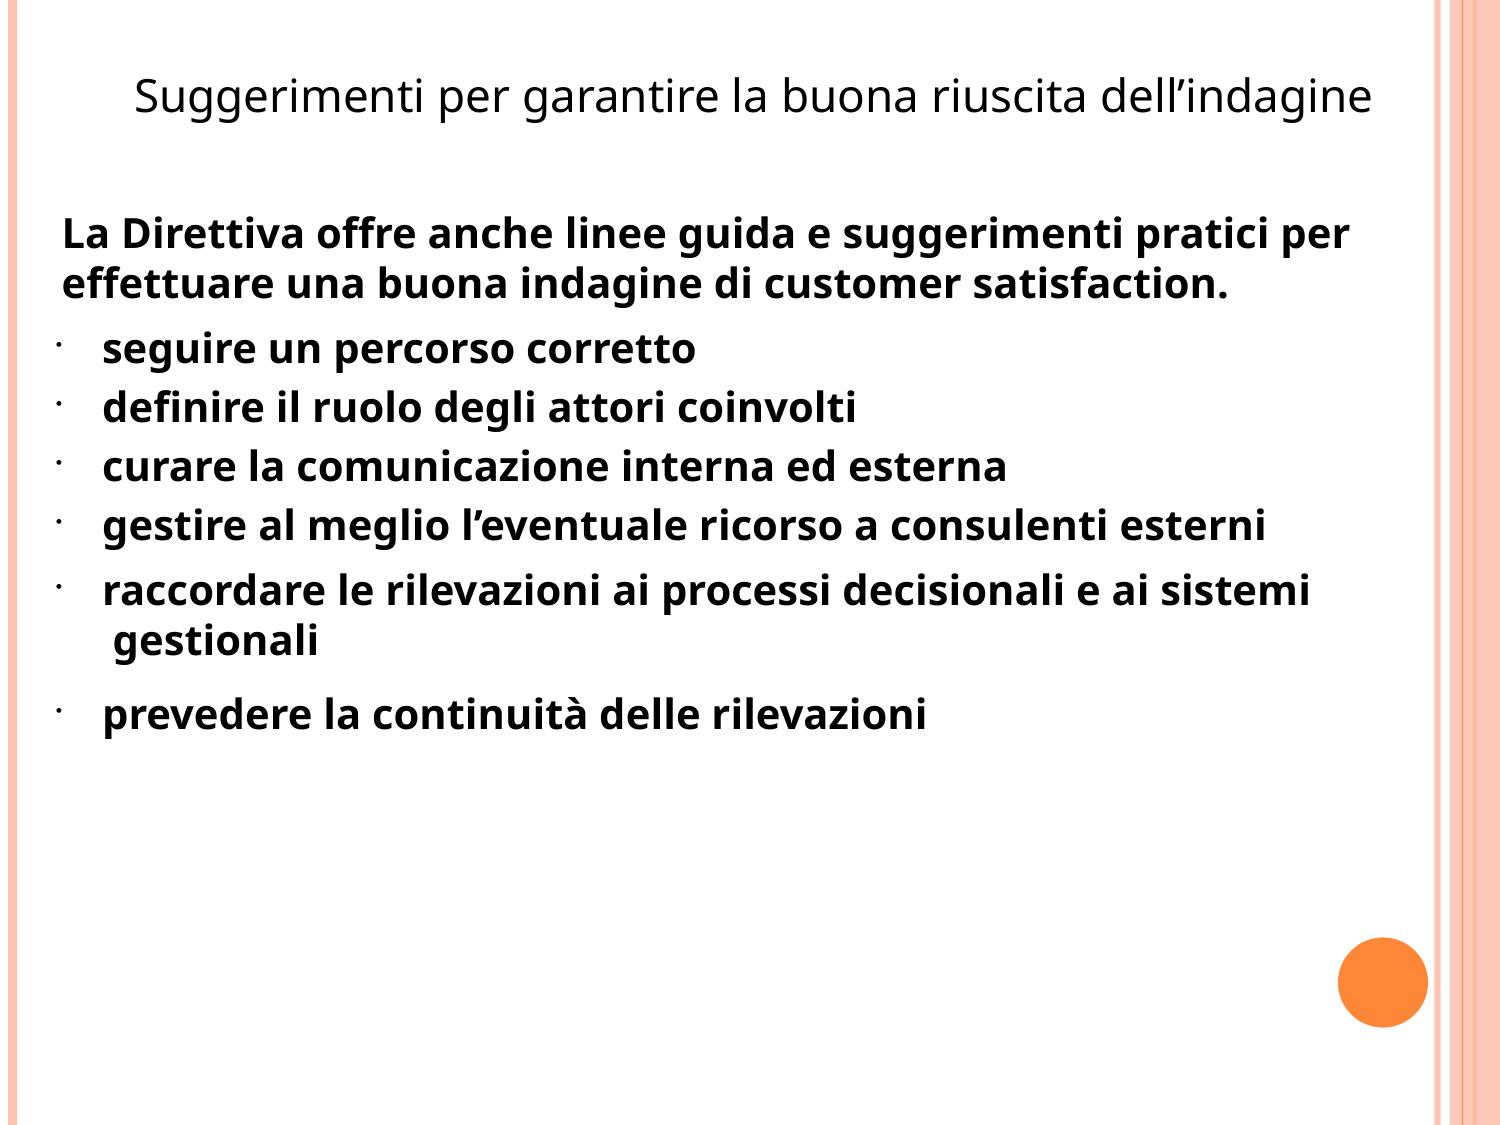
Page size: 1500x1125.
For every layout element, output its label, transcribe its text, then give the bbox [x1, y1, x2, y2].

text_box prevedere la continuità delle rilevazioni [41, 680, 1447, 746]
text_box seguire un percorso corretto [41, 314, 1447, 373]
text_box curare la comunicazione interna ed esterna [41, 432, 1447, 491]
text_box raccordare le rilevazioni ai processi decisionali e ai sistemi gestionali [41, 556, 1447, 672]
text_box gestire al meglio l’eventuale ricorso a consulenti esterni [41, 491, 1447, 556]
text_box definire il ruolo degli attori coinvolti [41, 373, 1447, 432]
text_box La Direttiva offre anche linee guida e suggerimenti pratici per effettuare una buona indagine di customer satisfaction. [46, 199, 1453, 314]
text_box Suggerimenti per garantire la buona riuscita dell’indagine [117, 0, 1393, 188]
